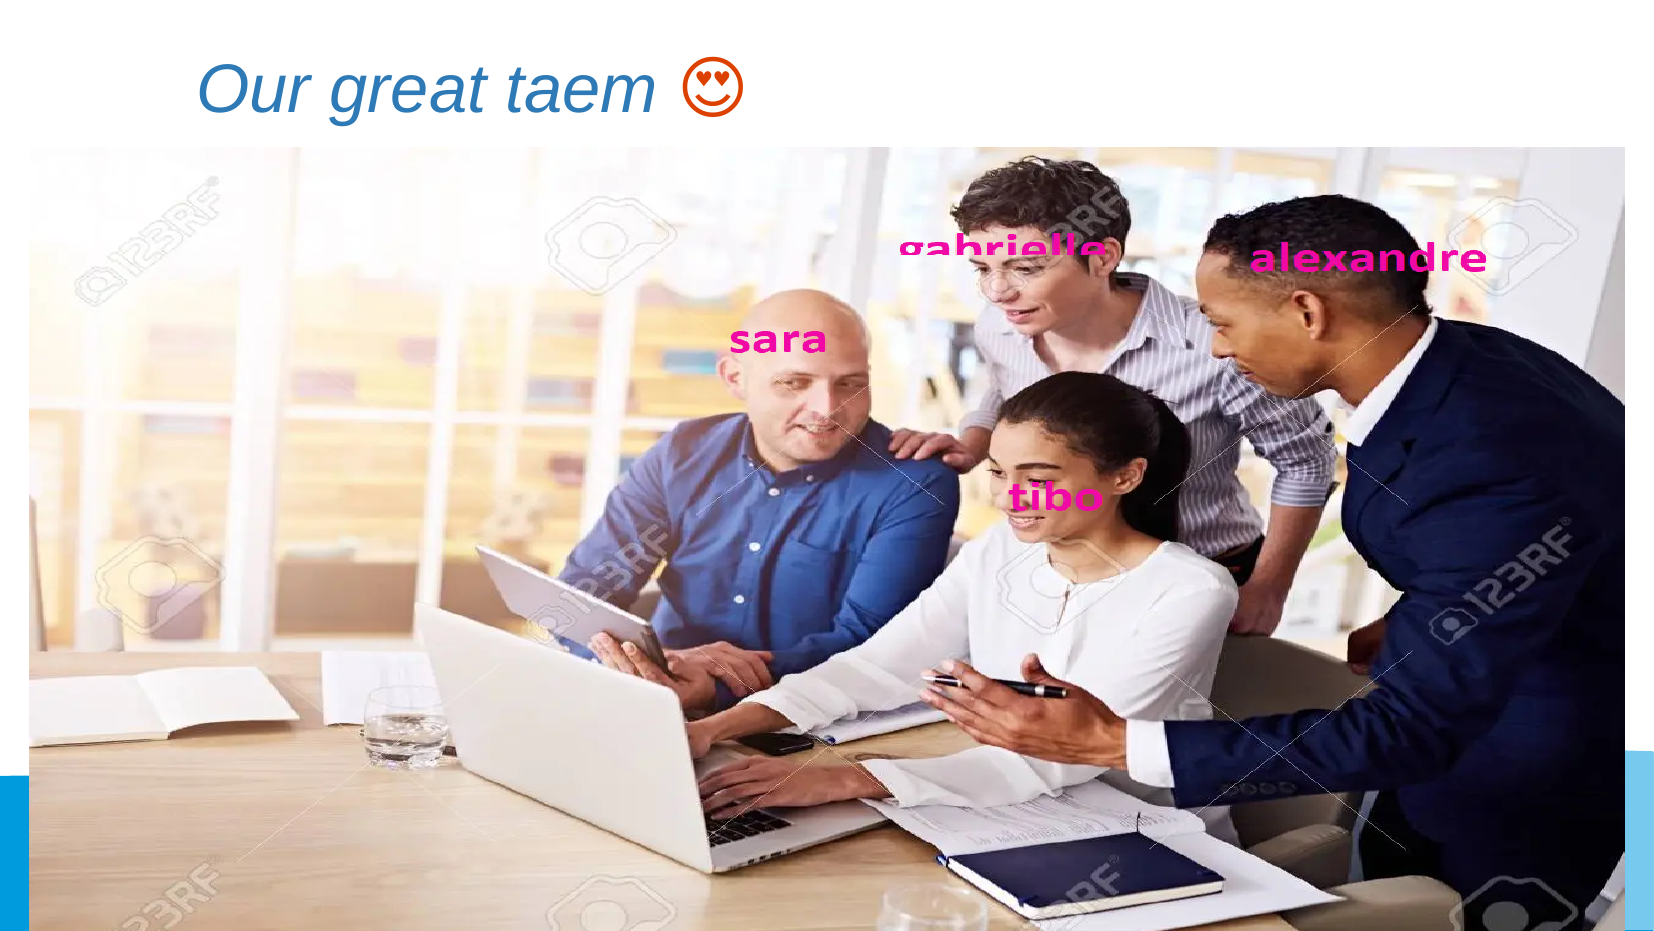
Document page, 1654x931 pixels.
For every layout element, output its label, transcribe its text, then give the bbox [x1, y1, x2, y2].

picture [29, 147, 1625, 931]
title Our great taem 😍 [0, 0, 1211, 178]
